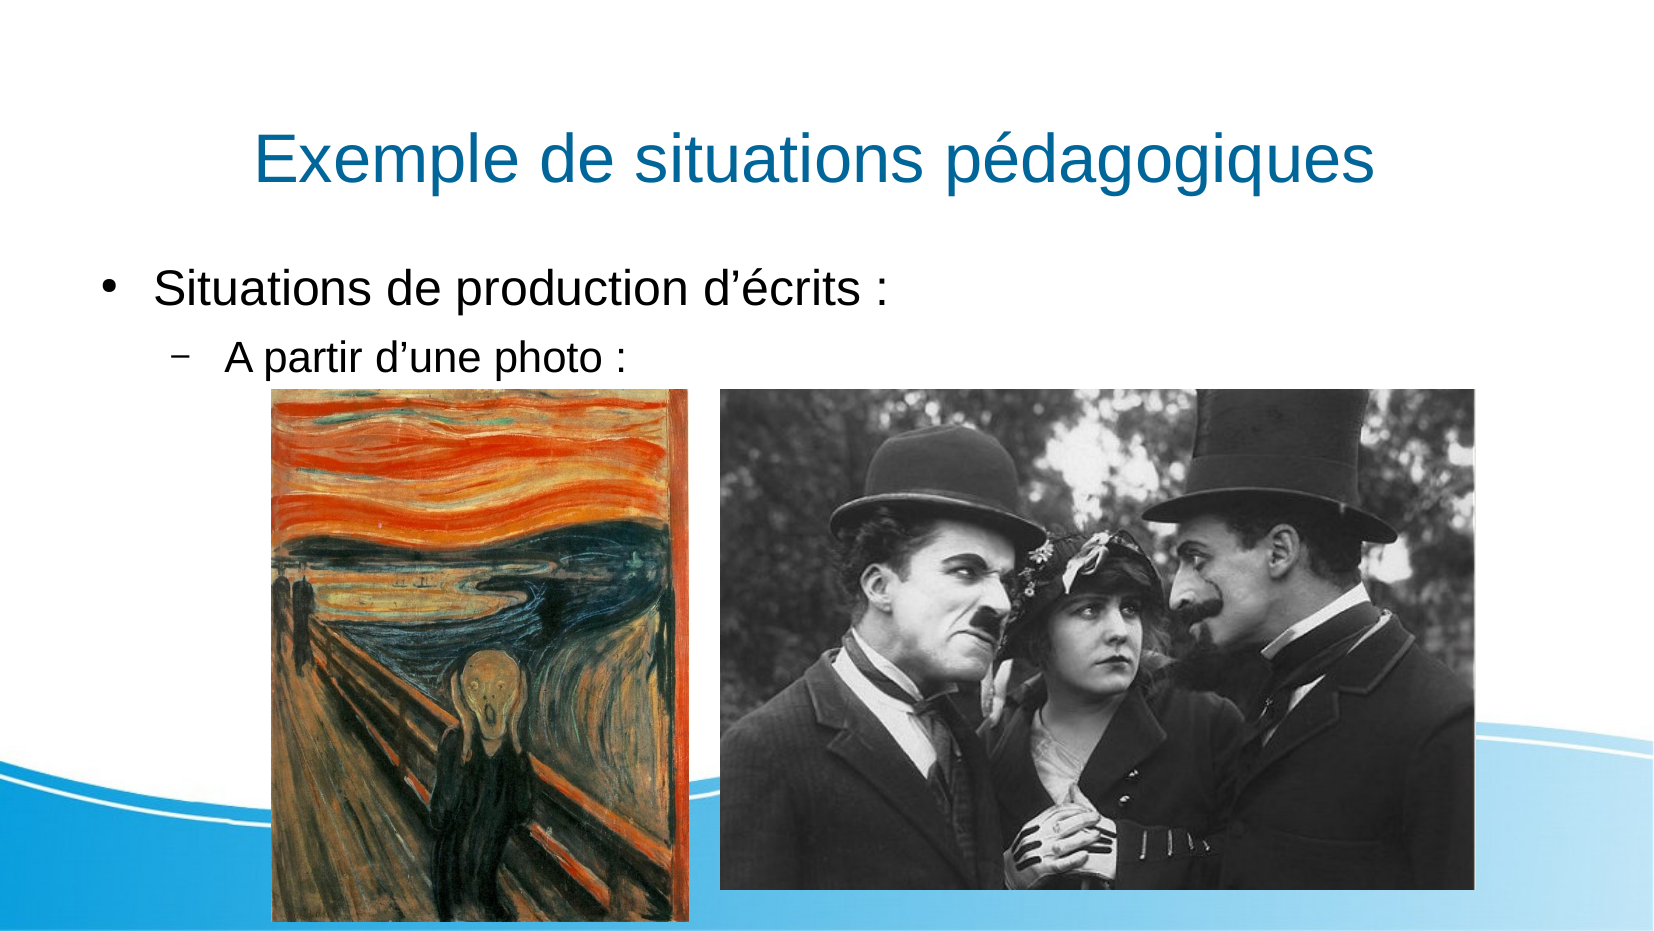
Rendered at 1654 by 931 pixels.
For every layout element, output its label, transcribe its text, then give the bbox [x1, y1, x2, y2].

list Situations de production d’écrits : A partir d’une photo : [82, 259, 1571, 756]
picture [0, 389, 1654, 931]
title Exemple de situations pédagogiques [70, 80, 1560, 237]
